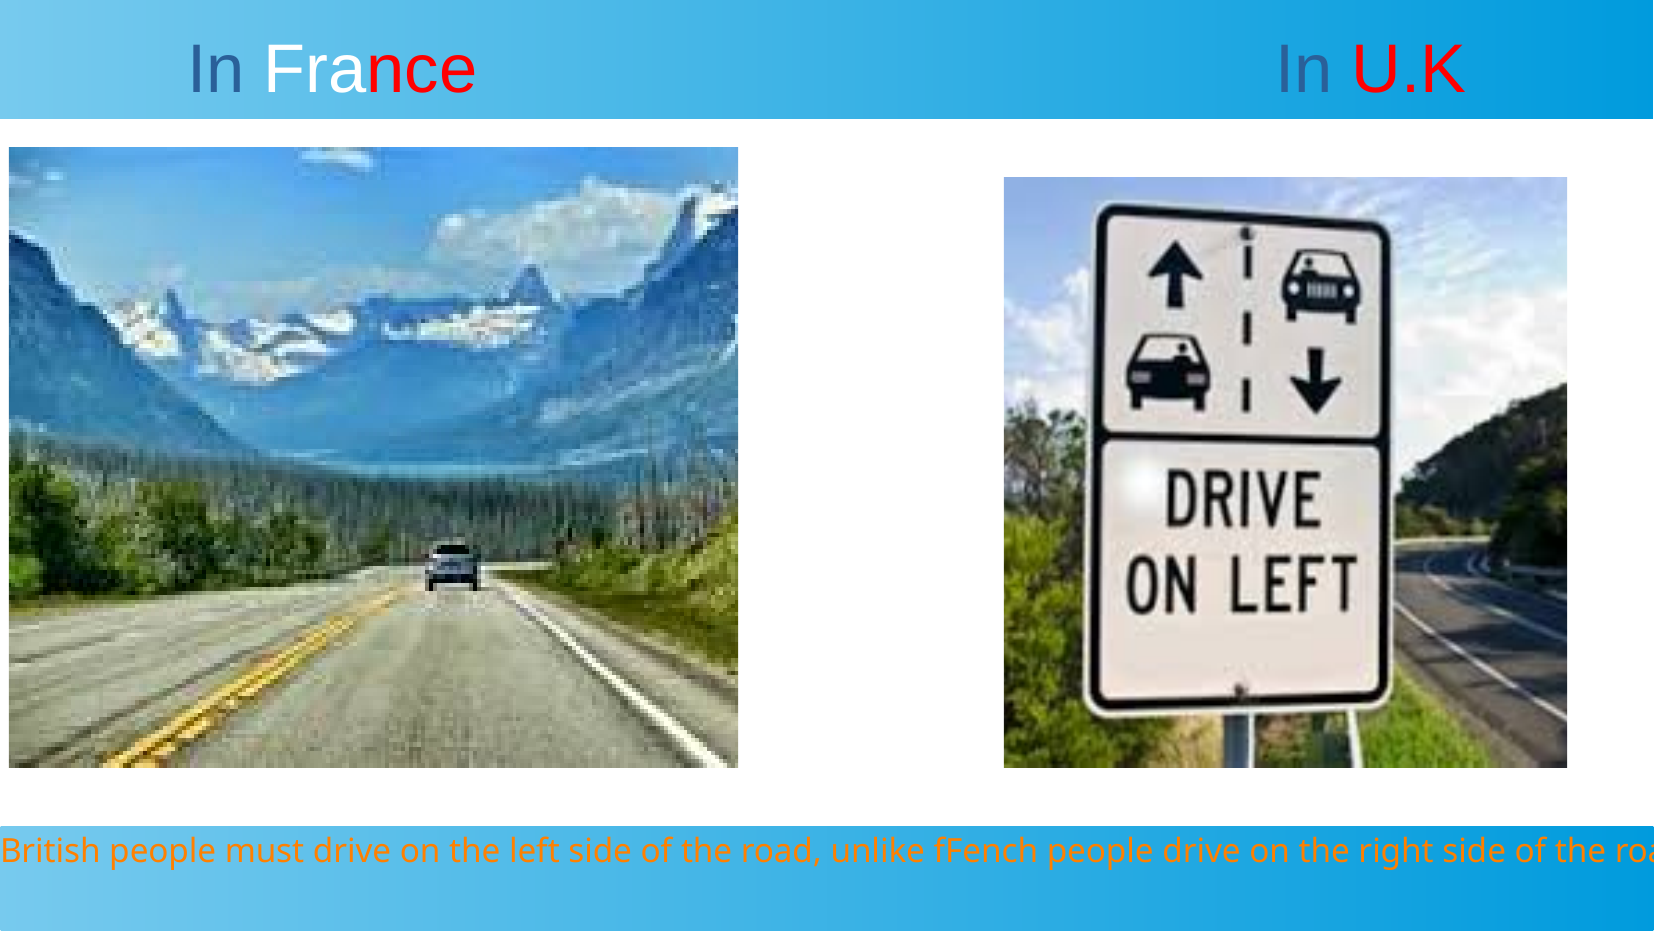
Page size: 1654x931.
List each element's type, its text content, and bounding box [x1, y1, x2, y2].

picture [8, 147, 739, 768]
title In France In U.K [59, 29, 1595, 108]
picture [1003, 177, 1568, 768]
list British people must drive on the left side of the road, unlike fFench people drive on the right side of the road [0, 826, 1654, 916]
